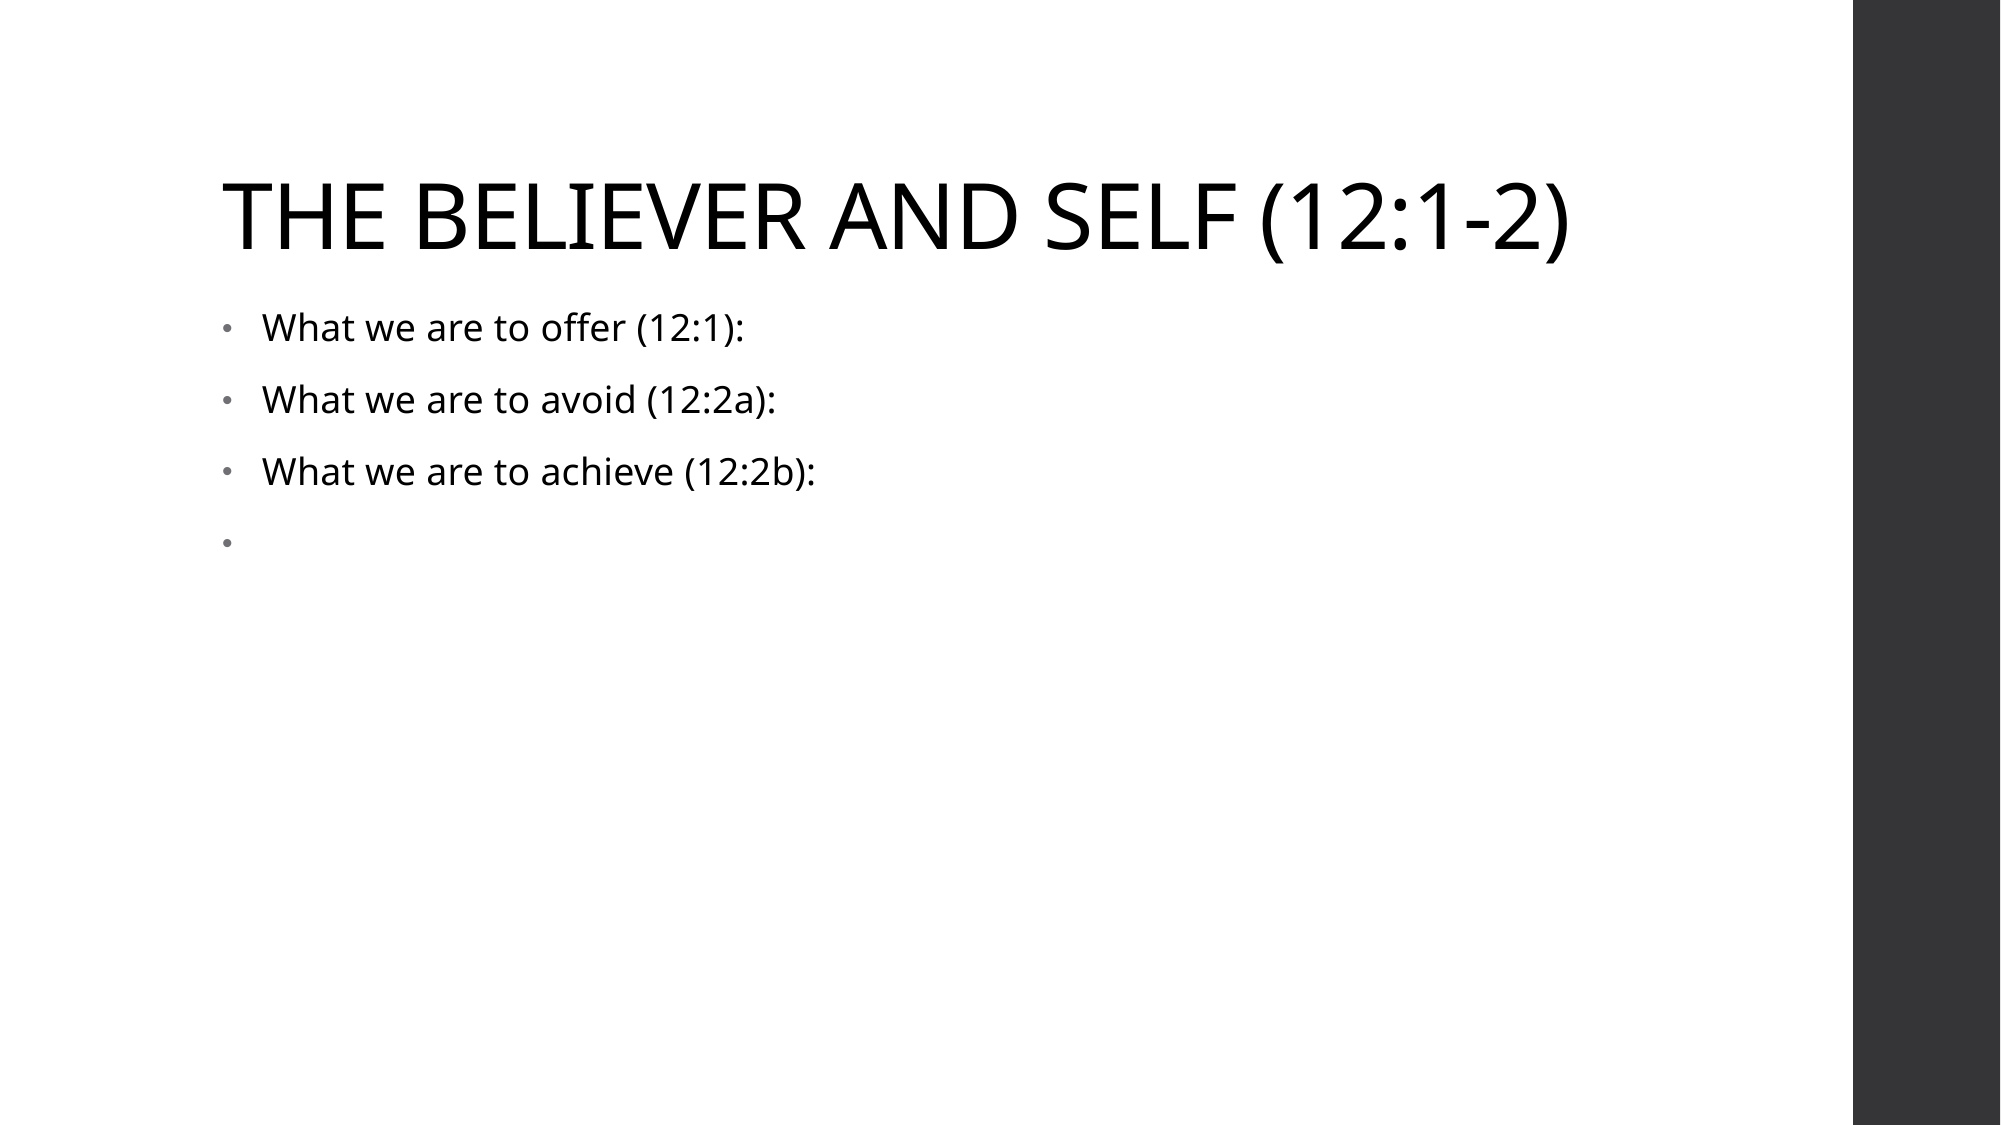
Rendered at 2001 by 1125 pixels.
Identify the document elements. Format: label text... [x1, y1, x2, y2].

list What we are to offer (12:1): What we are to avoid (12:2a): What we are to achieve (12:2b): [206, 299, 1617, 1014]
title THE BELIEVER AND SELF (12:1-2) [206, 60, 1797, 278]
